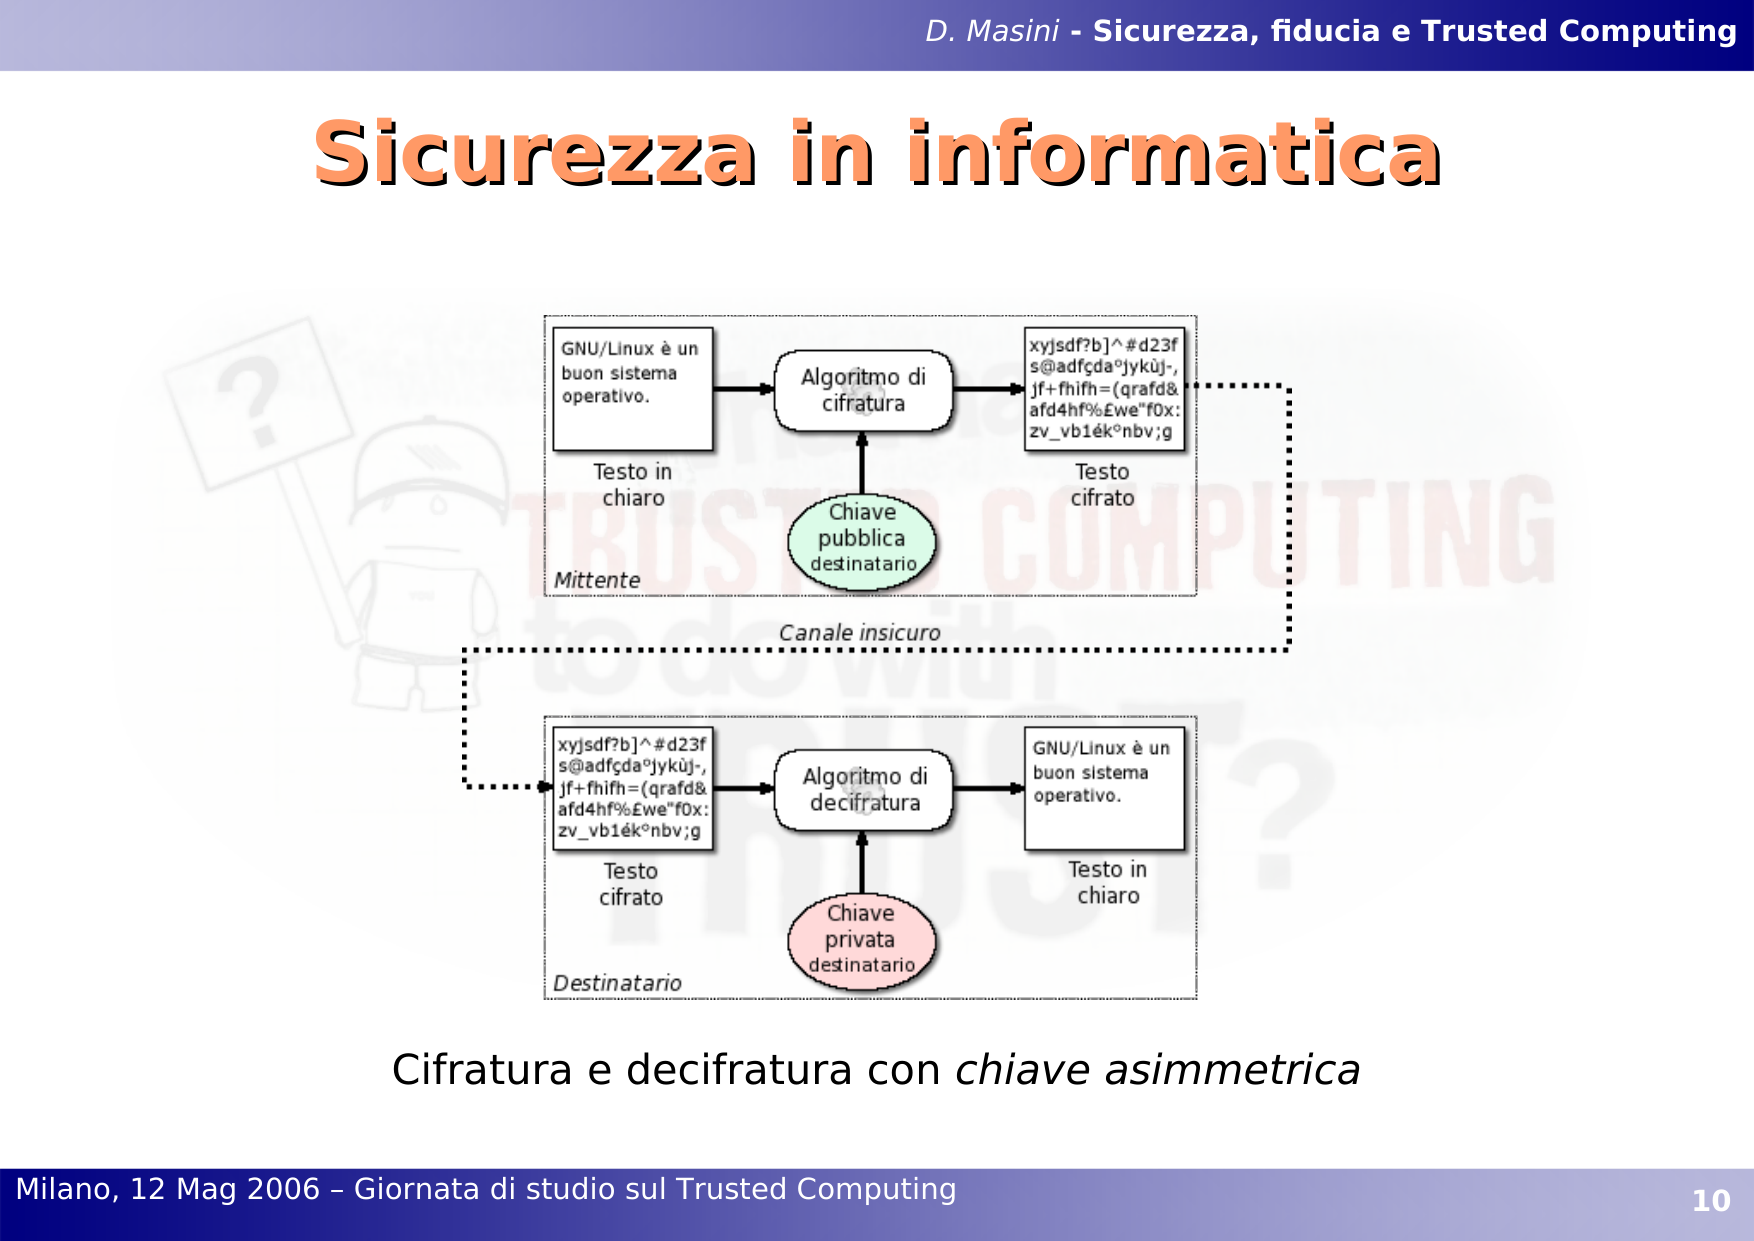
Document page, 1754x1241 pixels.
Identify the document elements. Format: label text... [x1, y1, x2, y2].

text_box D. Masini - Sicurezza, fiducia e Trusted Computing [602, 7, 1754, 63]
picture [0, 0, 1754, 1241]
text_box <numero> [1641, 1185, 1732, 1223]
text_box Cifratura e decifratura con chiave asimmetrica [93, 1047, 1661, 1109]
text_box Milano, 12 Mag 2006 – Giornata di studio sul Trusted Computing [0, 1175, 1314, 1234]
title Sicurezza in informatica [87, 49, 1667, 257]
